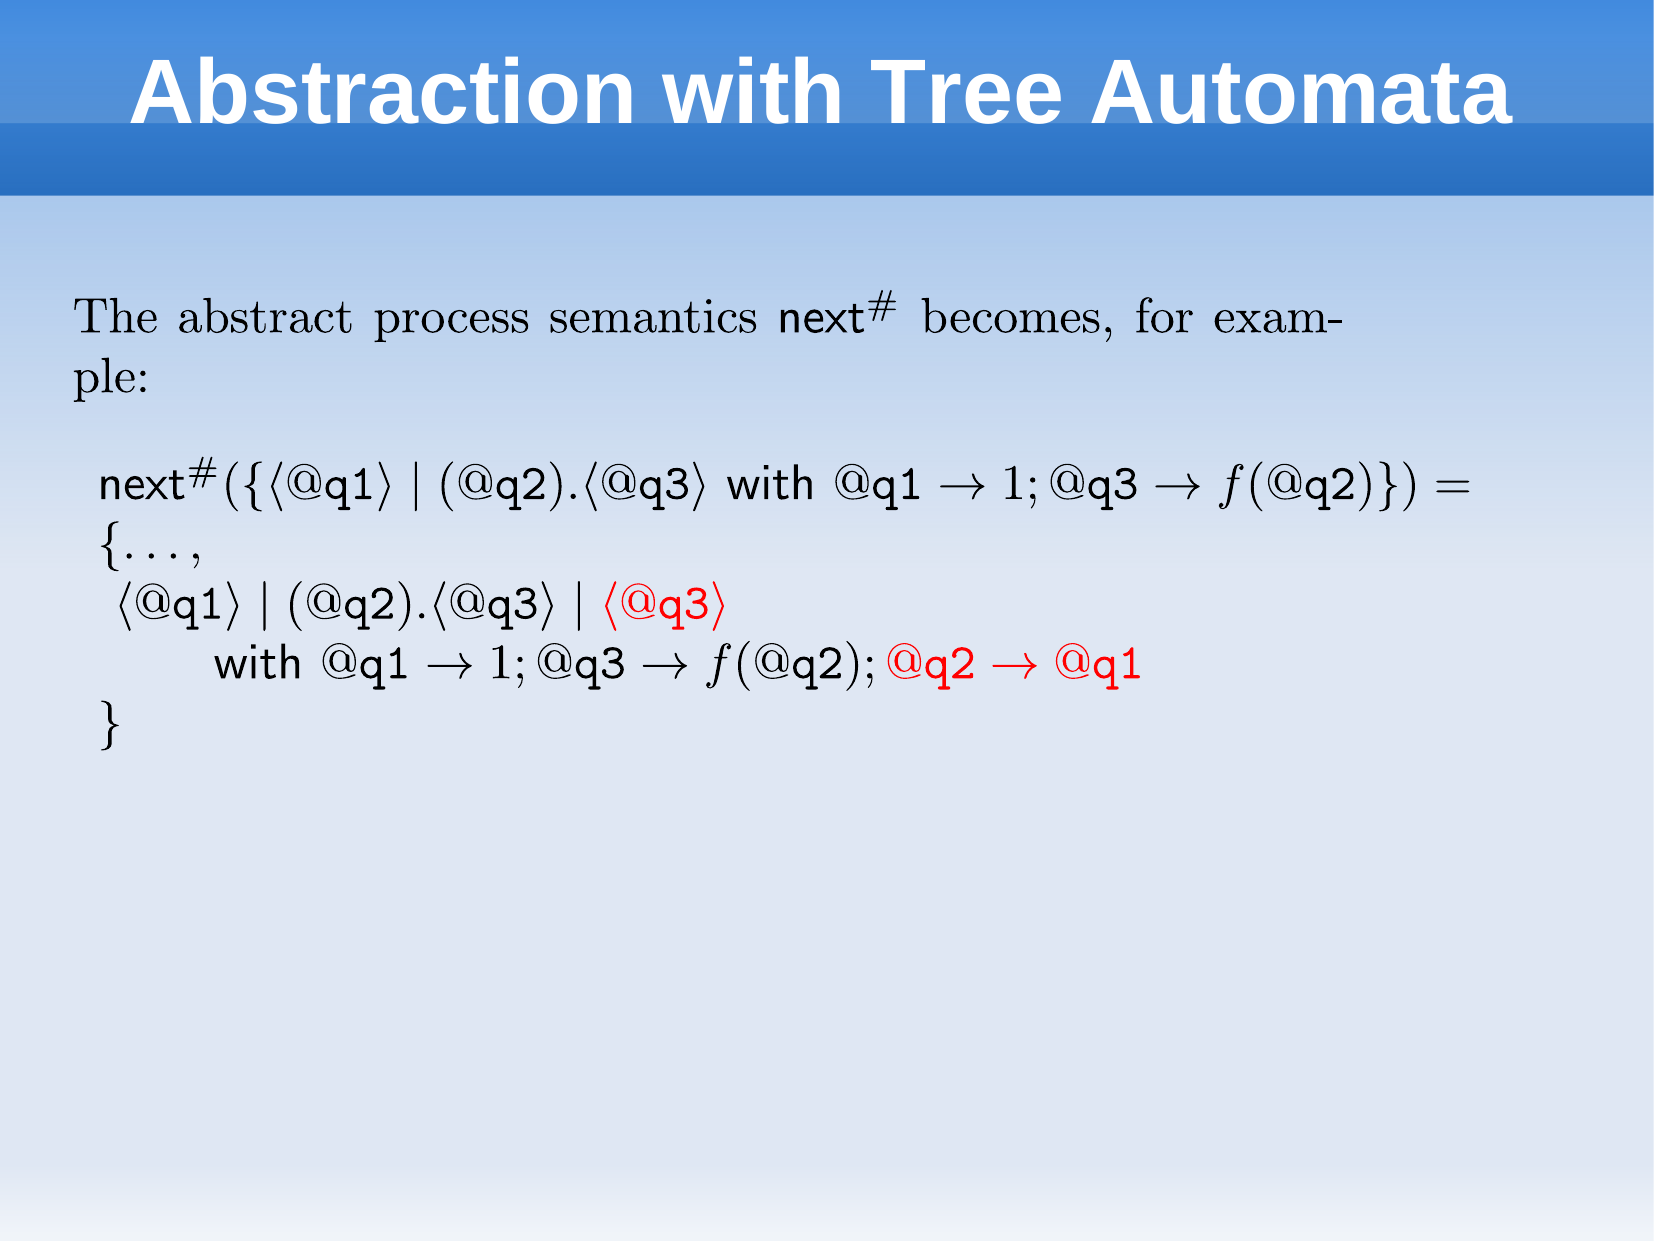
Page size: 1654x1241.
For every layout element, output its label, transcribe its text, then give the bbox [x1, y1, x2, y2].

title Abstraction with Tree Automata [76, 0, 1565, 196]
text_box [72, 289, 1473, 751]
picture [0, 0, 1654, 1241]
